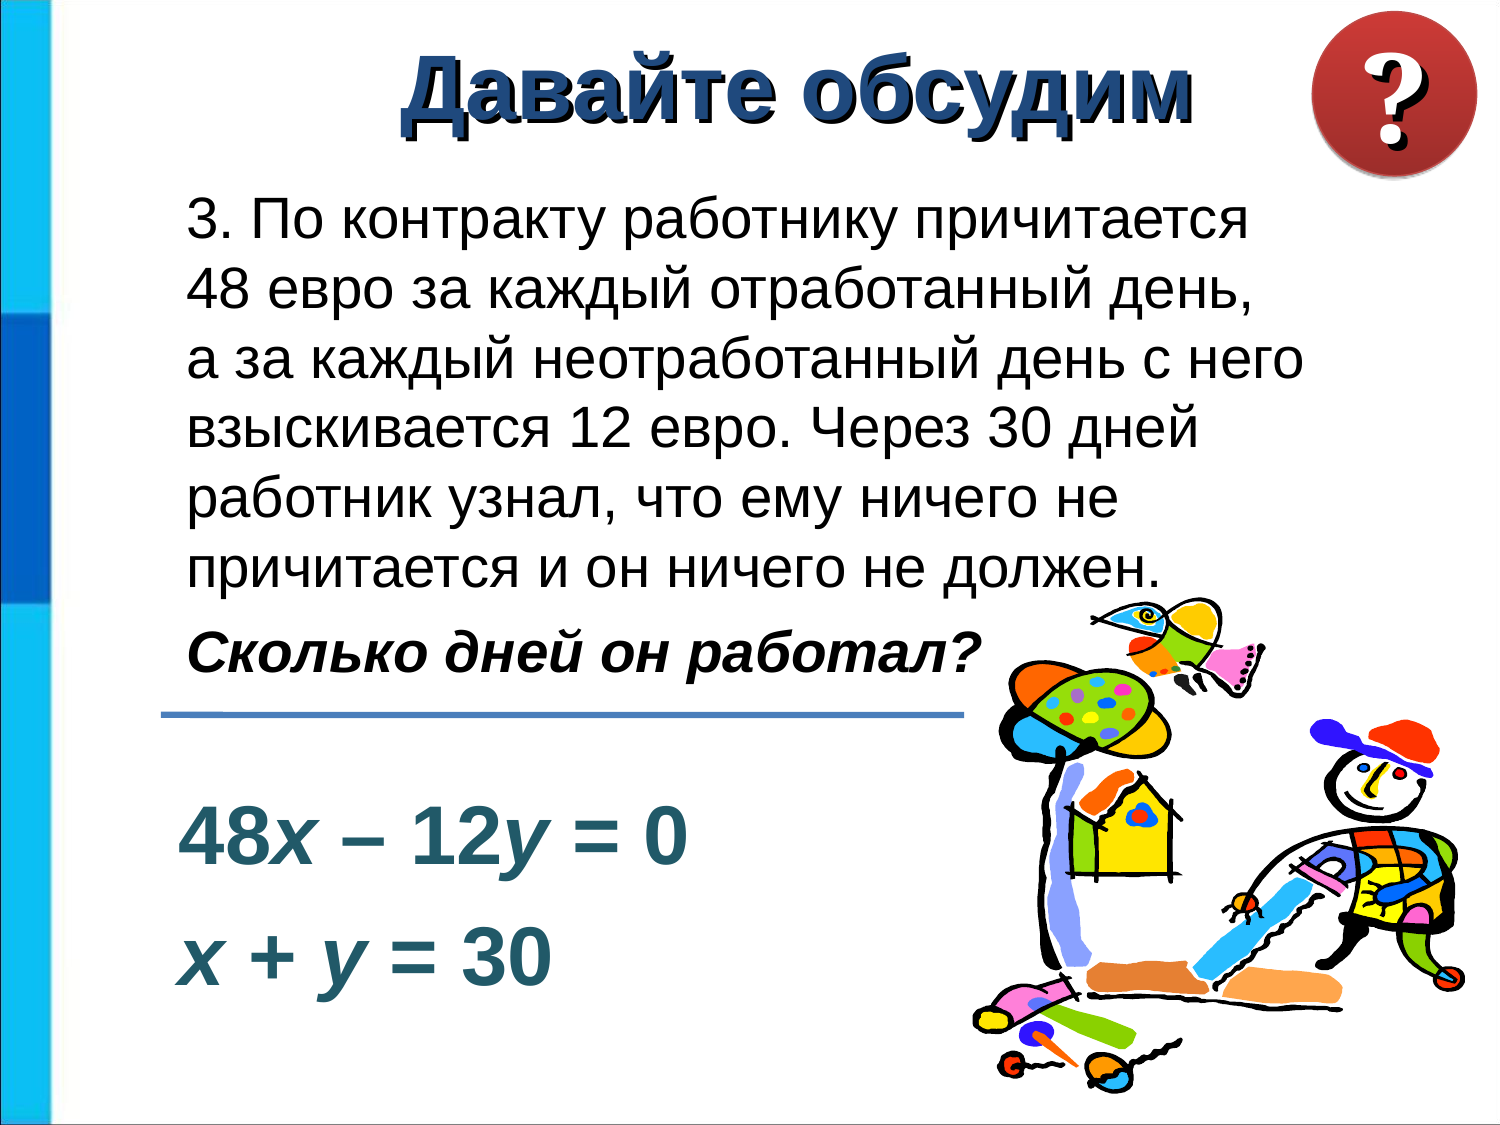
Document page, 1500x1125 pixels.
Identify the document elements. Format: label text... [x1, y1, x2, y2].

picture [0, 0, 1500, 1125]
text_box 48х – 12у = 0 х + у = 30 [163, 773, 843, 1010]
text_box ? [1312, 11, 1477, 176]
title Давайте обсудим [171, 30, 1341, 135]
list 3. По контракту работнику причитается 48 евро за каждый отработанный день, а за каждый неотработанный день с него взыскивается 12 евро. Через 30 дней работник узнал, что ему ничего не причитается и он ничего не должен. Сколько дней он работал? [171, 172, 1425, 774]
